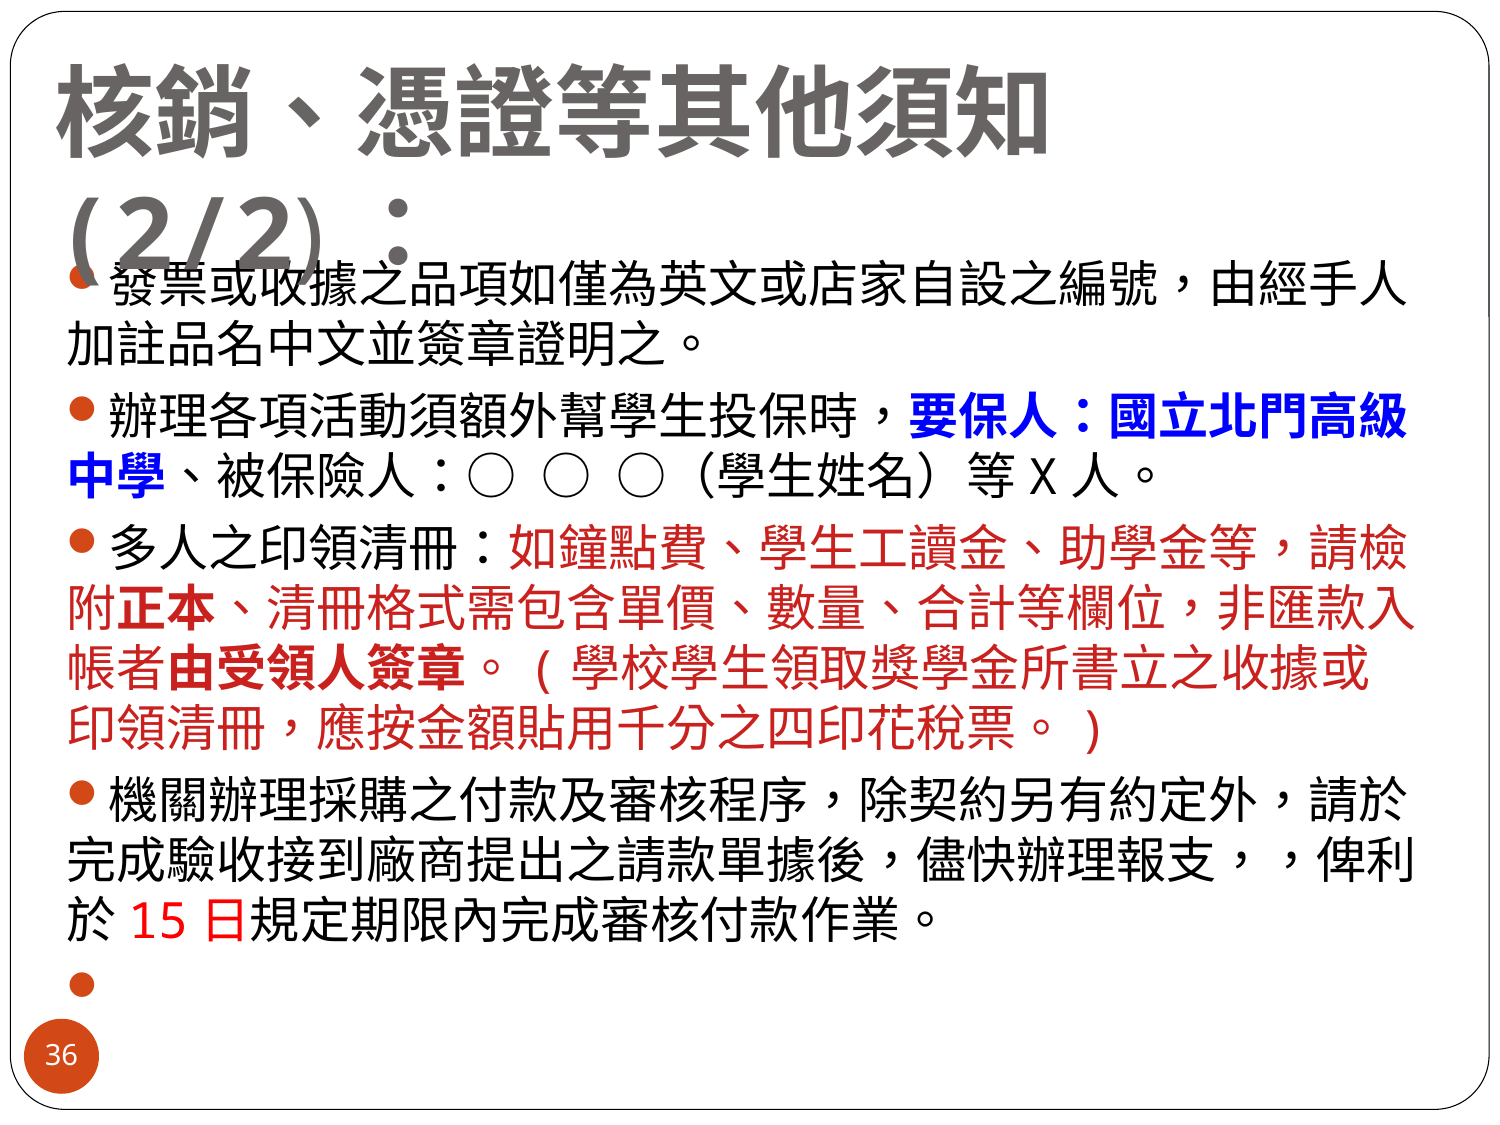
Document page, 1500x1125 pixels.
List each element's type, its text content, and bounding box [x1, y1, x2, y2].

text_box 發票或收據之品項如僅為英文或店家自設之編號，由經手人加註品名中文並簽章證明之。 辦理各項活動須額外幫學生投保時，要保人：國立北門高級中學、被保險人：○ ○ ○（學生姓名）等X人。 多人之印領清冊：如鐘點費、學生工讀金、助學金等，請檢附正本、清冊格式需包含單價、數量、合計等欄位，非匯款入帳者由受領人簽章。(學校學生領取獎學金所書立之收據或印領清冊，應按金額貼用千分之四印花稅票。) 機關辦理採購之付款及審核程序，除契約另有約定外，請於完成驗收接到廠商提出之請款單據後，儘快辦理報支，，俾利於15日規定期限內完成審核付款作業。 [58, 237, 1426, 1067]
text_box [23, 1018, 99, 1094]
text_box 核銷、憑證等其他須知(2/2)： [46, 35, 1377, 223]
